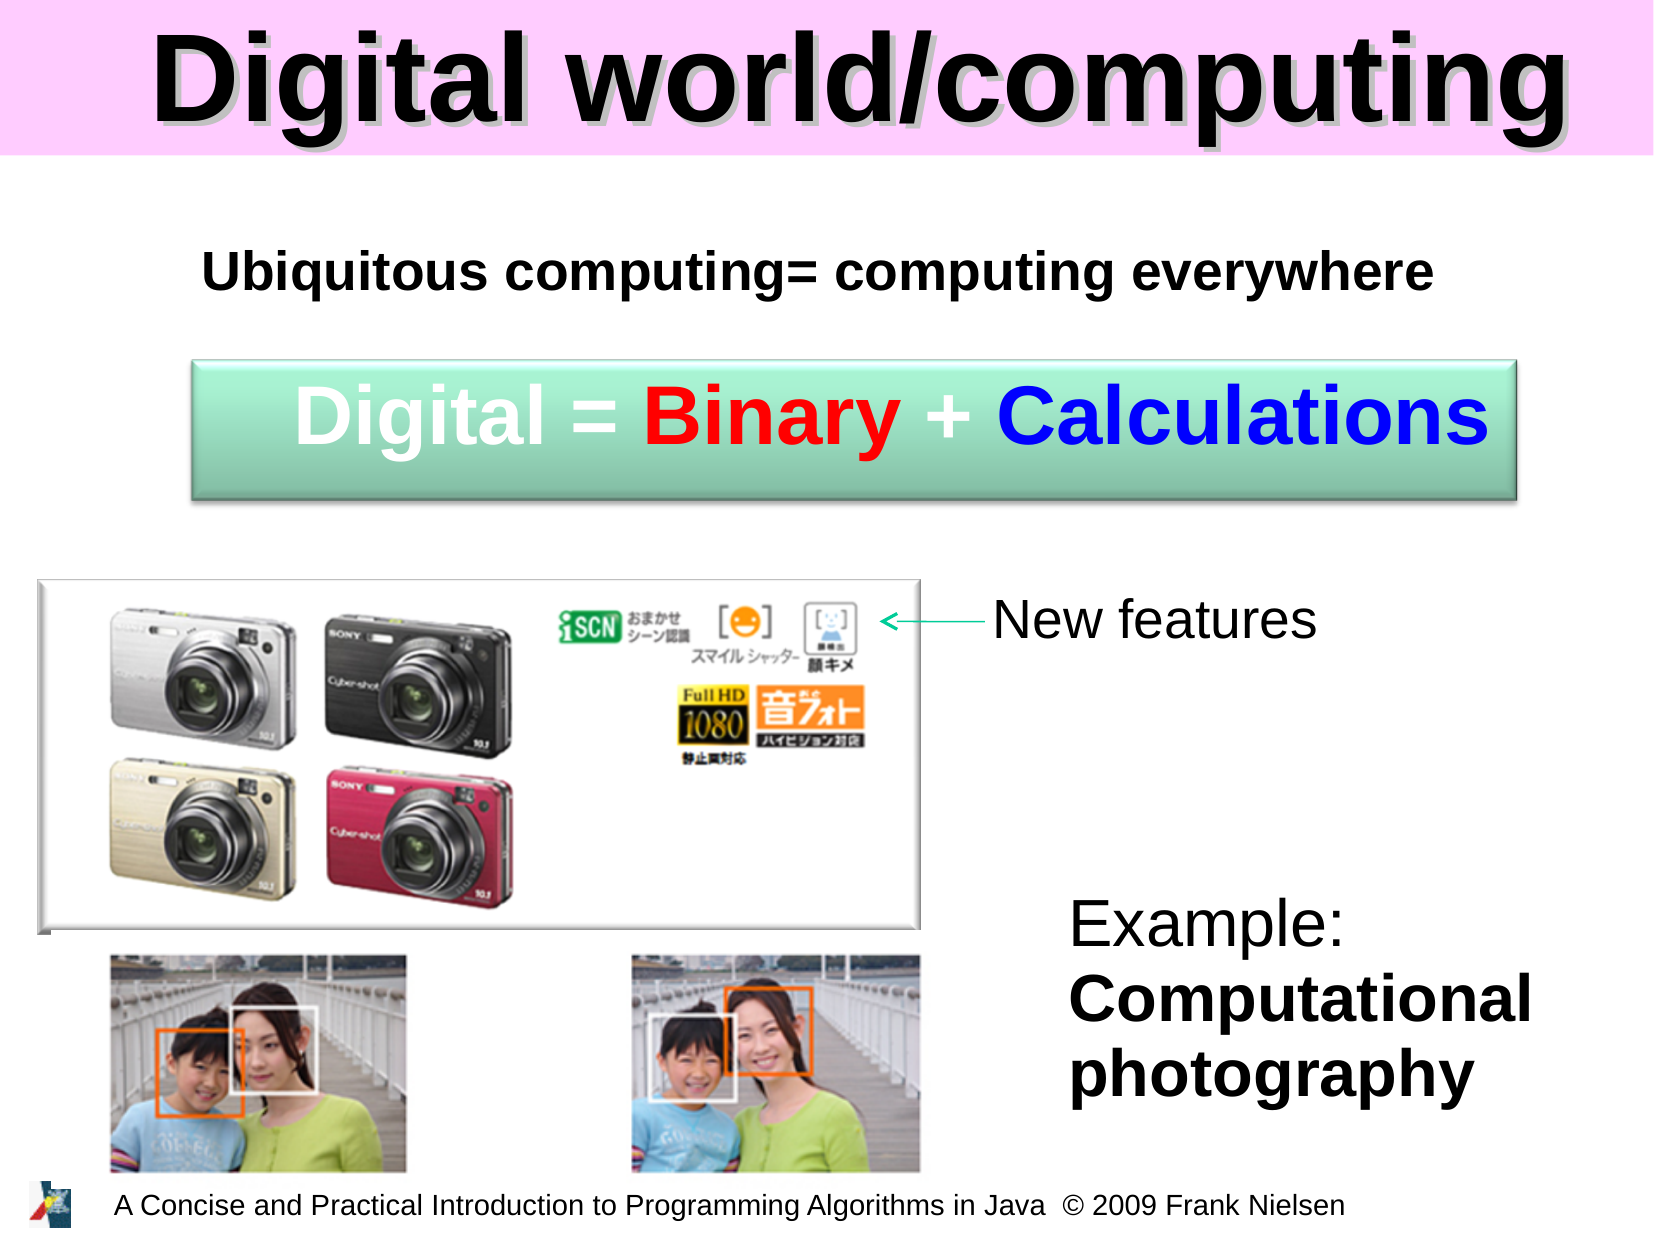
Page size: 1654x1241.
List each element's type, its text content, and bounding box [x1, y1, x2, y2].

text_box New features [977, 581, 1334, 659]
picture [29, 577, 937, 1228]
text_box Example: Computational photography [1053, 878, 1569, 1193]
text_box Digital world/computing [0, 0, 1654, 156]
text_box Digital = Binary + Calculations [204, 361, 1507, 471]
text_box Ubiquitous computing= computing everywhere [186, 232, 1452, 310]
picture [138, 334, 1558, 514]
